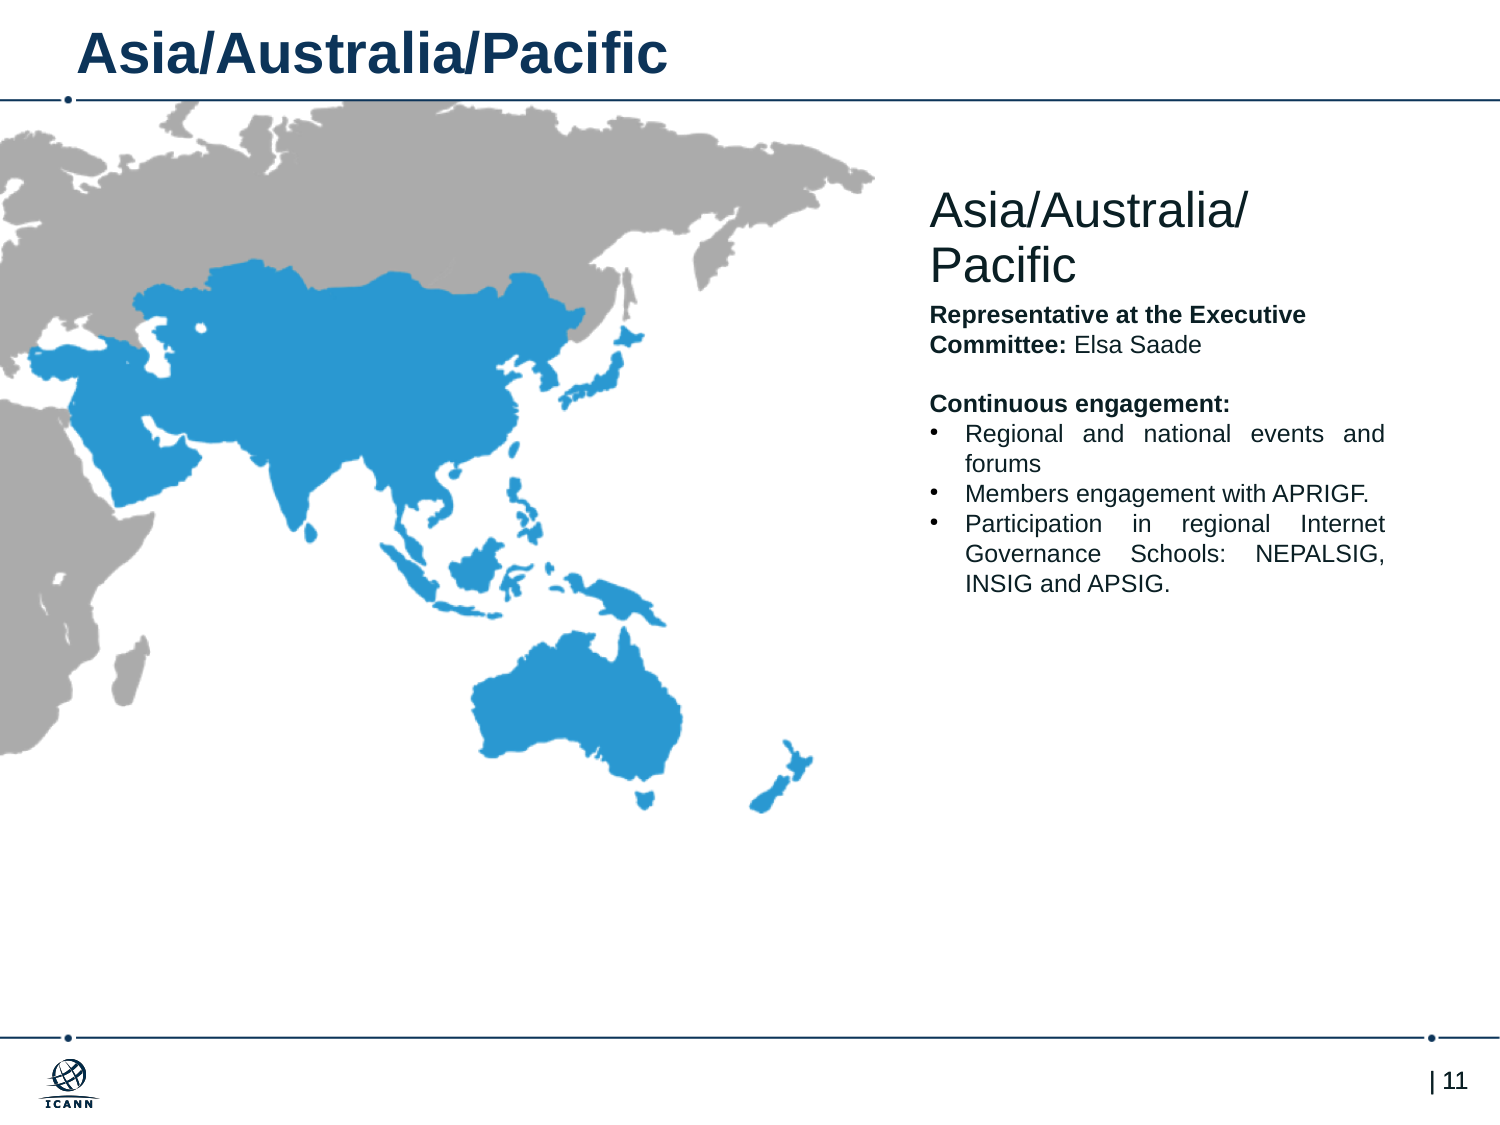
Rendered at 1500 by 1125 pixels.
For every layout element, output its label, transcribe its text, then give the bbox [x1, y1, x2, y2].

picture [0, 94, 1500, 1044]
title Asia/Australia/Pacific [61, 7, 1376, 82]
text_box Asia/Australia/ Pacific [929, 184, 1387, 282]
picture [38, 1059, 100, 1108]
text_box Representative at the Executive Committee: Elsa Saade Continuous engagement: Regional and national events and forums Members engagement with APRIGF. Participation in regional Internet Governance Schools: NEPALSIG, INSIG and APSIG. [929, 298, 1387, 561]
